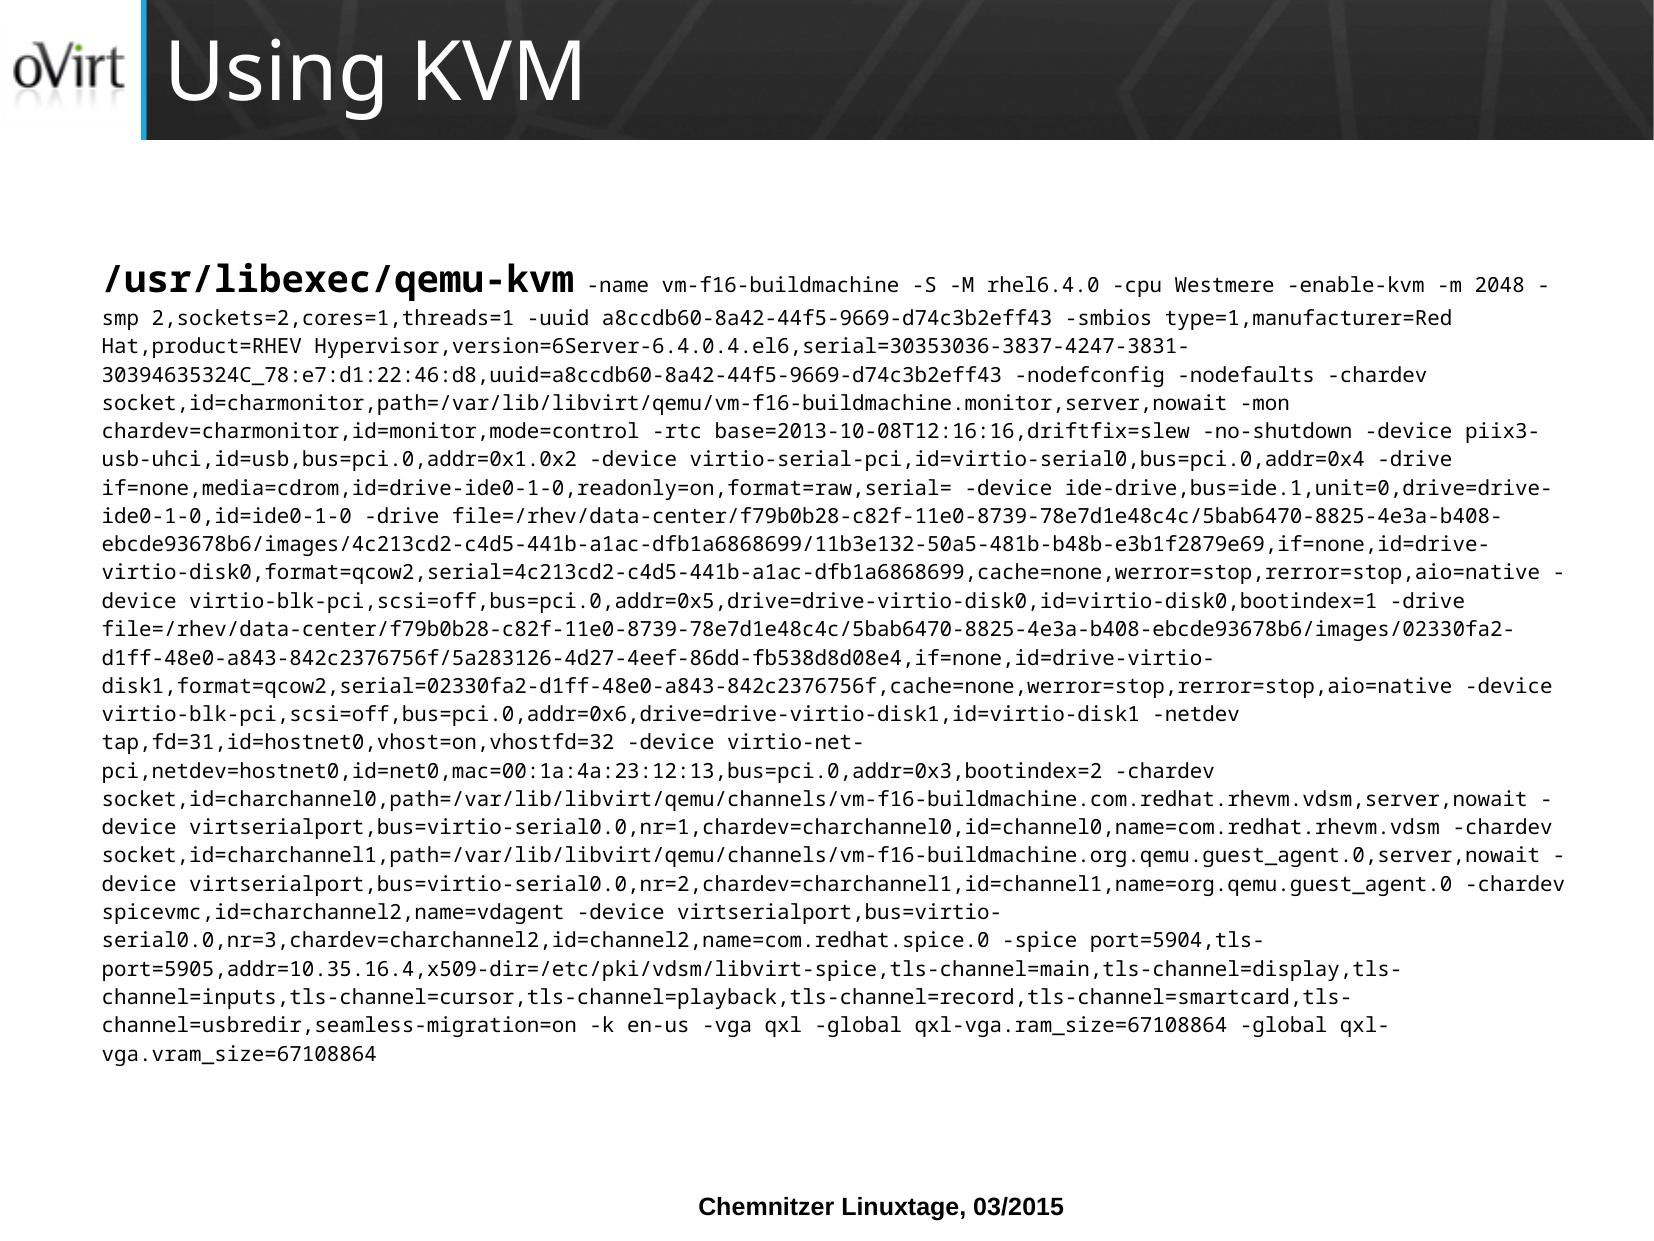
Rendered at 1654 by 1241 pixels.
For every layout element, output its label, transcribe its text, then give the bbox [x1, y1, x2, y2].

title Using KVM [164, 18, 1653, 119]
picture [0, 0, 1654, 140]
text_box /usr/libexec/qemu-kvm -name vm-f16-buildmachine -S -M rhel6.4.0 -cpu Westmere -enable-kvm -m 2048 -smp 2,sockets=2,cores=1,threads=1 -uuid a8ccdb60-8a42-44f5-9669-d74c3b2eff43 -smbios type=1,manufacturer=Red Hat,product=RHEV Hypervisor,version=6Server-6.4.0.4.el6,serial=30353036-3837-4247-3831-30394635324C_78:e7:d1:22:46:d8,uuid=a8ccdb60-8a42-44f5-9669-d74c3b2eff43 -nodefconfig -nodefaults -chardev socket,id=charmonitor,path=/var/lib/libvirt/qemu/vm-f16-buildmachine.monitor,server,nowait -mon chardev=charmonitor,id=monitor,mode=control -rtc base=2013-10-08T12:16:16,driftfix=slew -no-shutdown -device piix3-usb-uhci,id=usb,bus=pci.0,addr=0x1.0x2 -device virtio-serial-pci,id=virtio-serial0,bus=pci.0,addr=0x4 -drive if=none,media=cdrom,id=drive-ide0-1-0,readonly=on,format=raw,serial= -device ide-drive,bus=ide.1,unit=0,drive=drive-ide0-1-0,id=ide0-1-0 -drive file=/rhev/data-center/f79b0b28-c82f-11e0-8739-78e7d1e48c4c/5bab6470-8825-4e3a-b408-ebcde93678b6/images/4c213cd2-c4d5-441b-a1ac-dfb1a6868699/11b3e132-50a5-481b-b48b-e3b1f2879e69,if=none,id=drive-virtio-disk0,format=qcow2,serial=4c213cd2-c4d5-441b-a1ac-dfb1a6868699,cache=none,werror=stop,rerror=stop,aio=native -device virtio-blk-pci,scsi=off,bus=pci.0,addr=0x5,drive=drive-virtio-disk0,id=virtio-disk0,bootindex=1 -drive file=/rhev/data-center/f79b0b28-c82f-11e0-8739-78e7d1e48c4c/5bab6470-8825-4e3a-b408-ebcde93678b6/images/02330fa2-d1ff-48e0-a843-842c2376756f/5a283126-4d27-4eef-86dd-fb538d8d08e4,if=none,id=drive-virtio-disk1,format=qcow2,serial=02330fa2-d1ff-48e0-a843-842c2376756f,cache=none,werror=stop,rerror=stop,aio=native -device virtio-blk-pci,scsi=off,bus=pci.0,addr=0x6,drive=drive-virtio-disk1,id=virtio-disk1 -netdev tap,fd=31,id=hostnet0,vhost=on,vhostfd=32 -device virtio-net-pci,netdev=hostnet0,id=net0,mac=00:1a:4a:23:12:13,bus=pci.0,addr=0x3,bootindex=2 -chardev socket,id=charchannel0,path=/var/lib/libvirt/qemu/channels/vm-f16-buildmachine.com.redhat.rhevm.vdsm,server,nowait -device virtserialport,bus=virtio-serial0.0,nr=1,chardev=charchannel0,id=channel0,name=com.redhat.rhevm.vdsm -chardev socket,id=charchannel1,path=/var/lib/libvirt/qemu/channels/vm-f16-buildmachine.org.qemu.guest_agent.0,server,nowait -device virtserialport,bus=virtio-serial0.0,nr=2,chardev=charchannel1,id=channel1,name=org.qemu.guest_agent.0 -chardev spicevmc,id=charchannel2,name=vdagent -device virtserialport,bus=virtio-serial0.0,nr=3,chardev=charchannel2,id=channel2,name=com.redhat.spice.0 -spice port=5904,tls-port=5905,addr=10.35.16.4,x509-dir=/etc/pki/vdsm/libvirt-spice,tls-channel=main,tls-channel=display,tls-channel=inputs,tls-channel=cursor,tls-channel=playback,tls-channel=record,tls-channel=smartcard,tls-channel=usbredir,seamless-migration=on -k en-us -vga qxl -global qxl-vga.ram_size=67108864 -global qxl-vga.vram_size=67108864 [86, 244, 1591, 1126]
